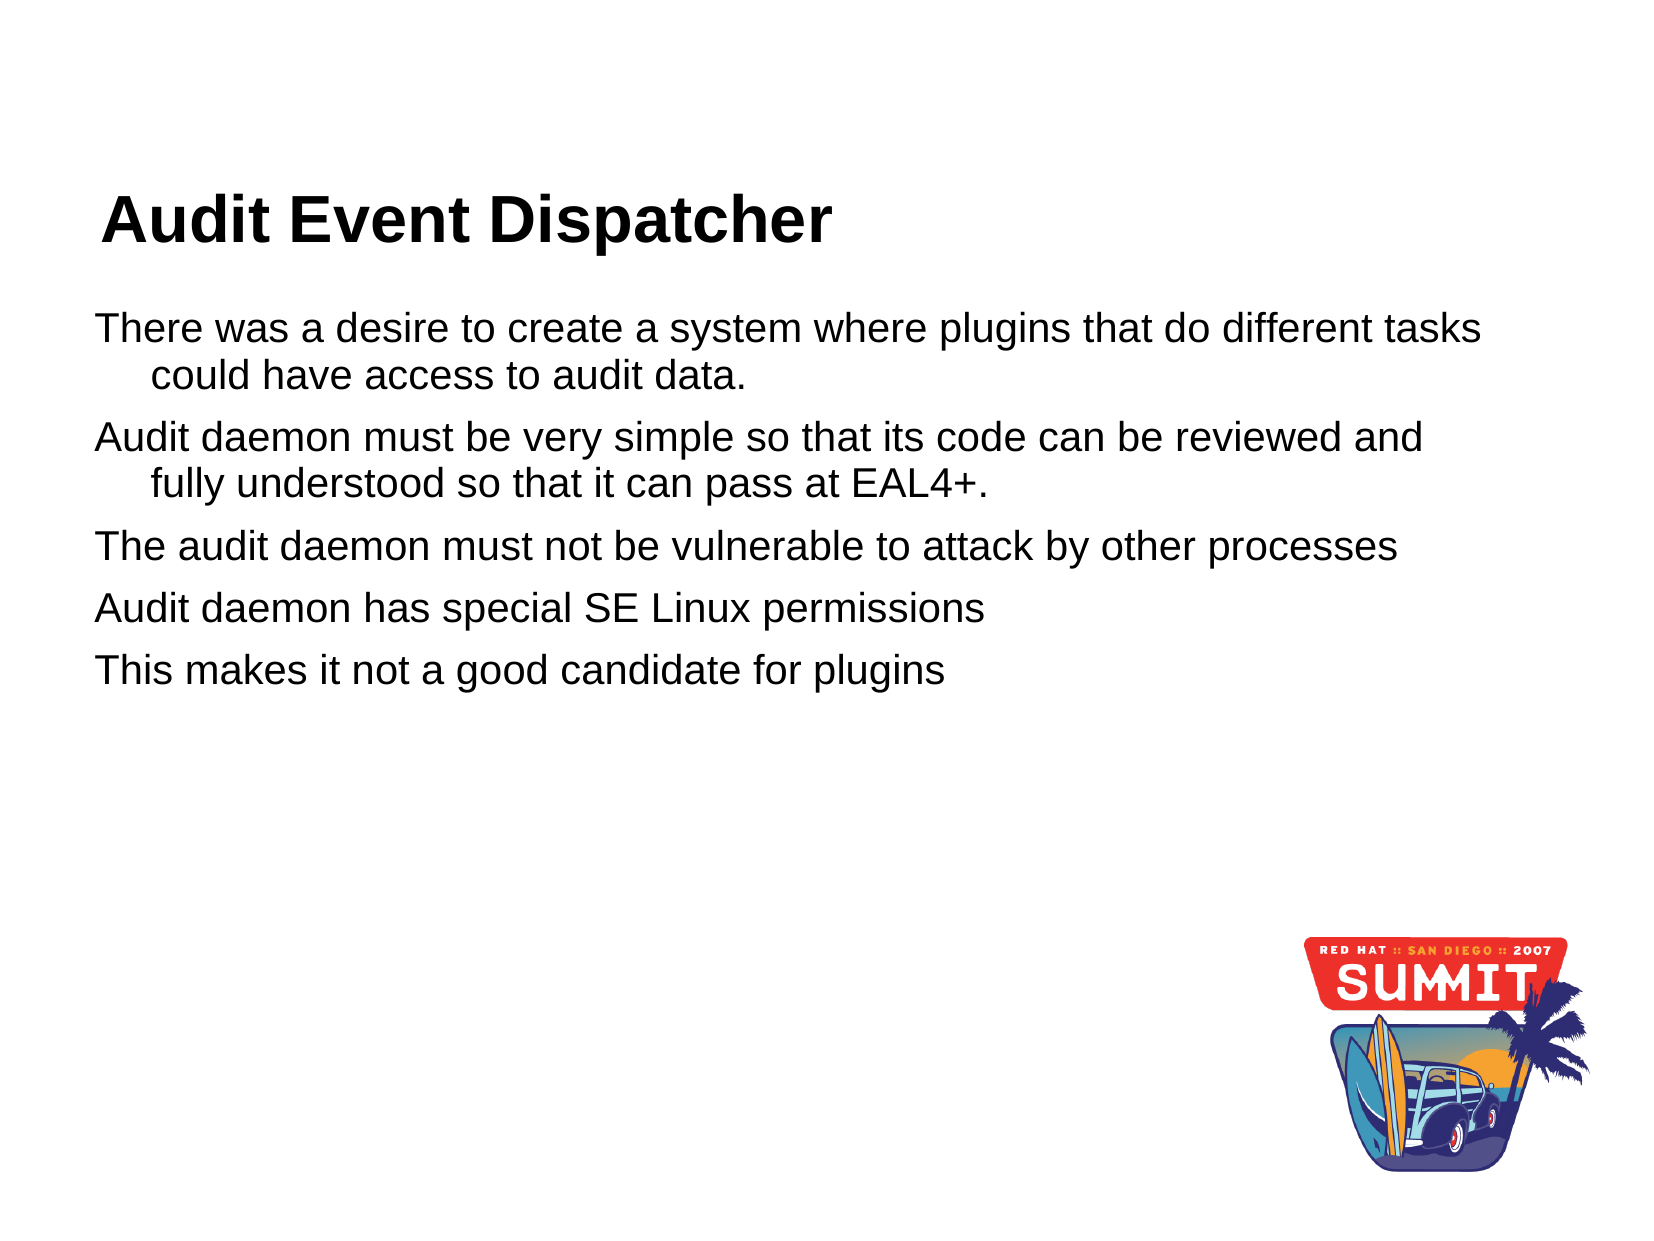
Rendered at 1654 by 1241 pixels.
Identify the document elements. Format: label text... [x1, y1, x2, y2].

list There was a desire to create a system where plugins that do different tasks could have access to audit data. Audit daemon must be very simple so that its code can be reviewed and fully understood so that it can pass at EAL4+. The audit daemon must not be vulnerable to attack by other processes Audit daemon has special SE Linux permissions This makes it not a good candidate for plugins [94, 304, 1500, 1174]
title Audit Event Dispatcher [100, 164, 1506, 275]
picture [1500, 937, 1590, 1172]
